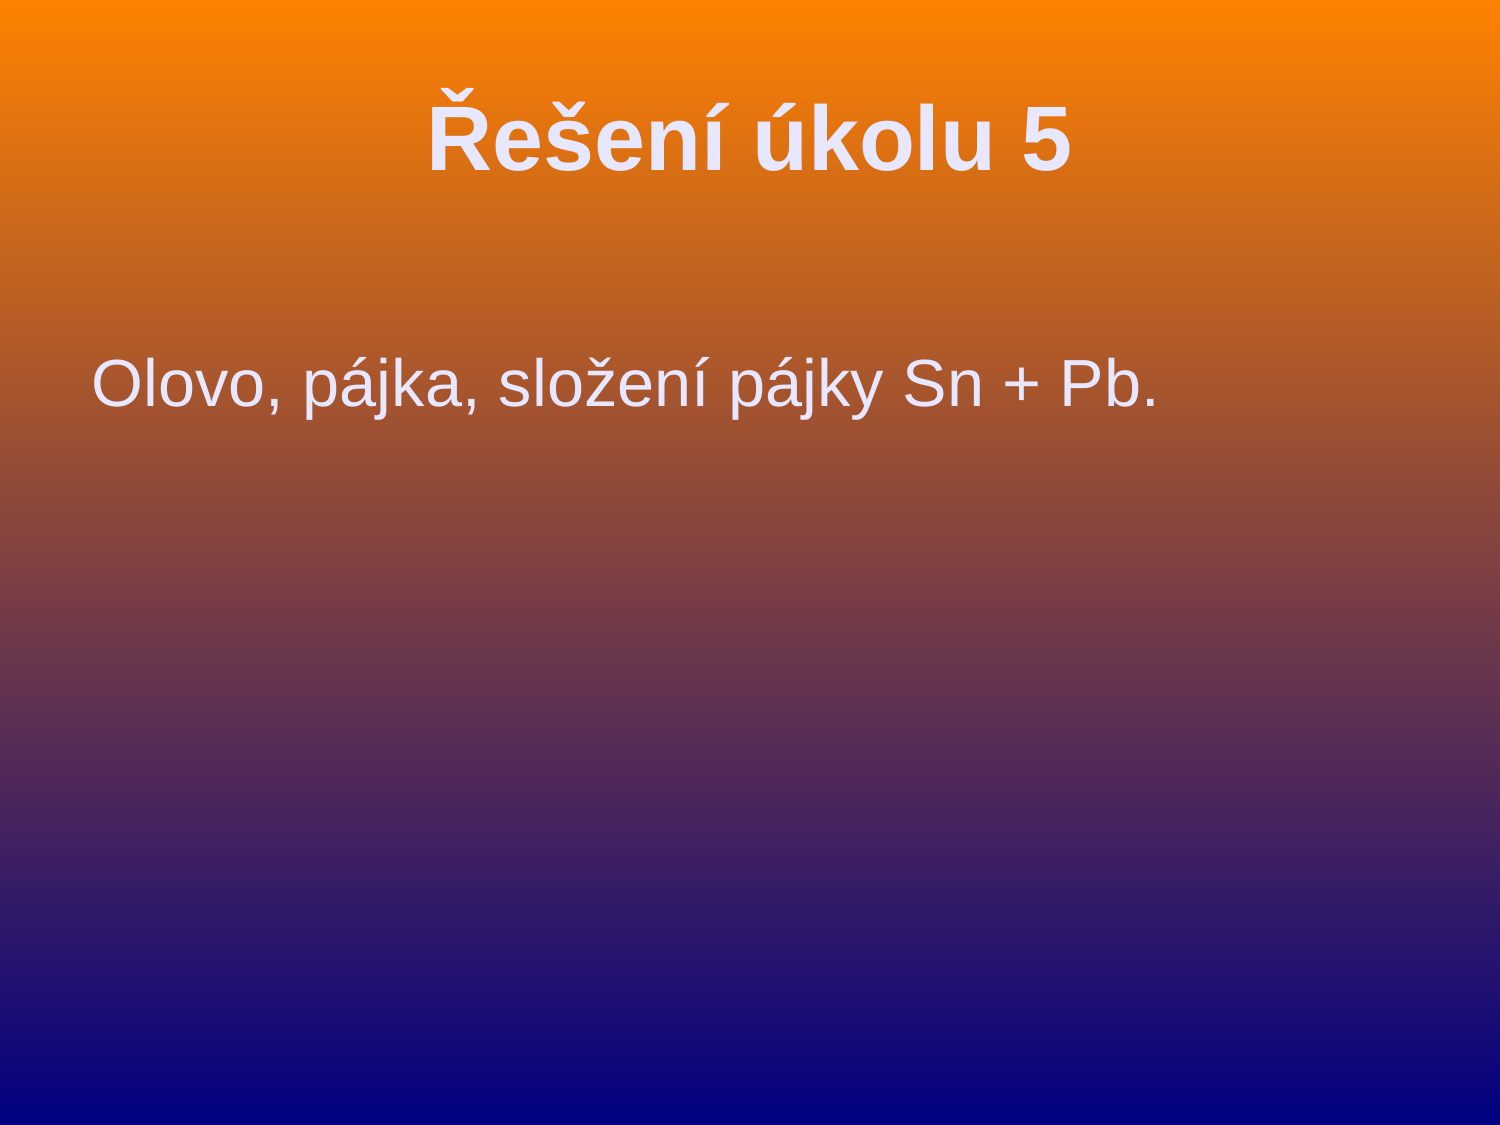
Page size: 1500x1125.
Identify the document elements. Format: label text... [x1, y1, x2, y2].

list Olovo, pájka, složení pájky Sn + Pb. [76, 338, 1427, 473]
title Řešení úkolu 5 [75, 45, 1426, 233]
